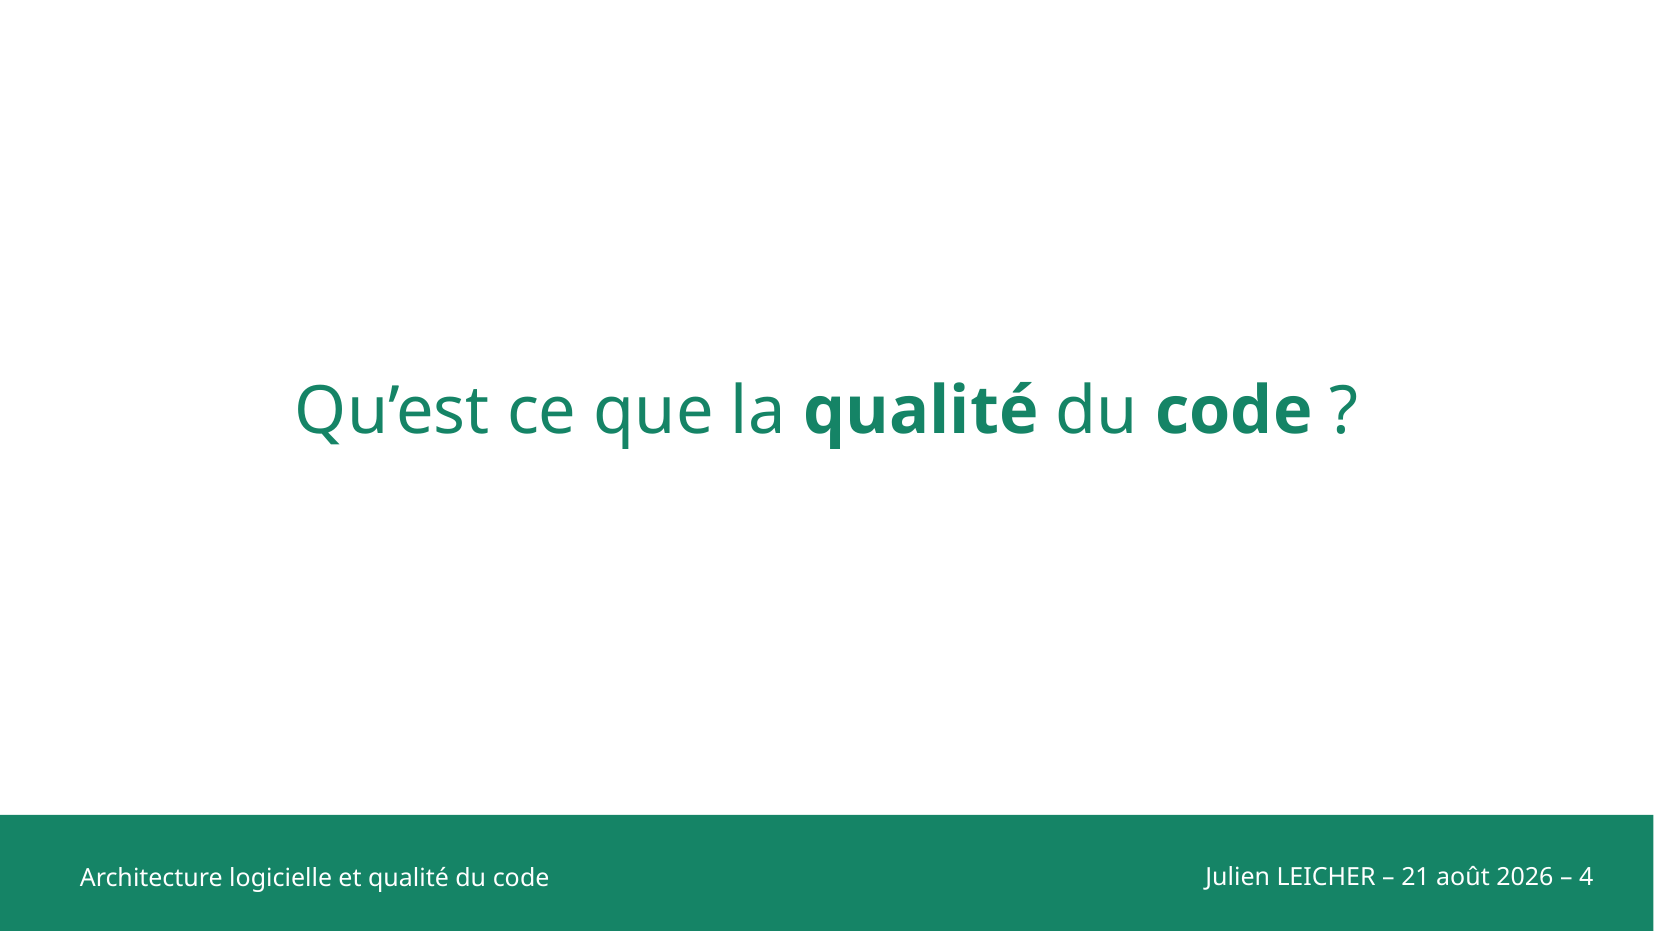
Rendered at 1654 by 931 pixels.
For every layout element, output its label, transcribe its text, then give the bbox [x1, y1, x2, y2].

text_box Architecture logicielle et qualité du code [64, 852, 798, 898]
text_box Qu’est ce que la qualité du code ? [0, 0, 1654, 814]
text_box Julien LEICHER – 18 mars 2022 – <number> [0, 814, 1654, 931]
